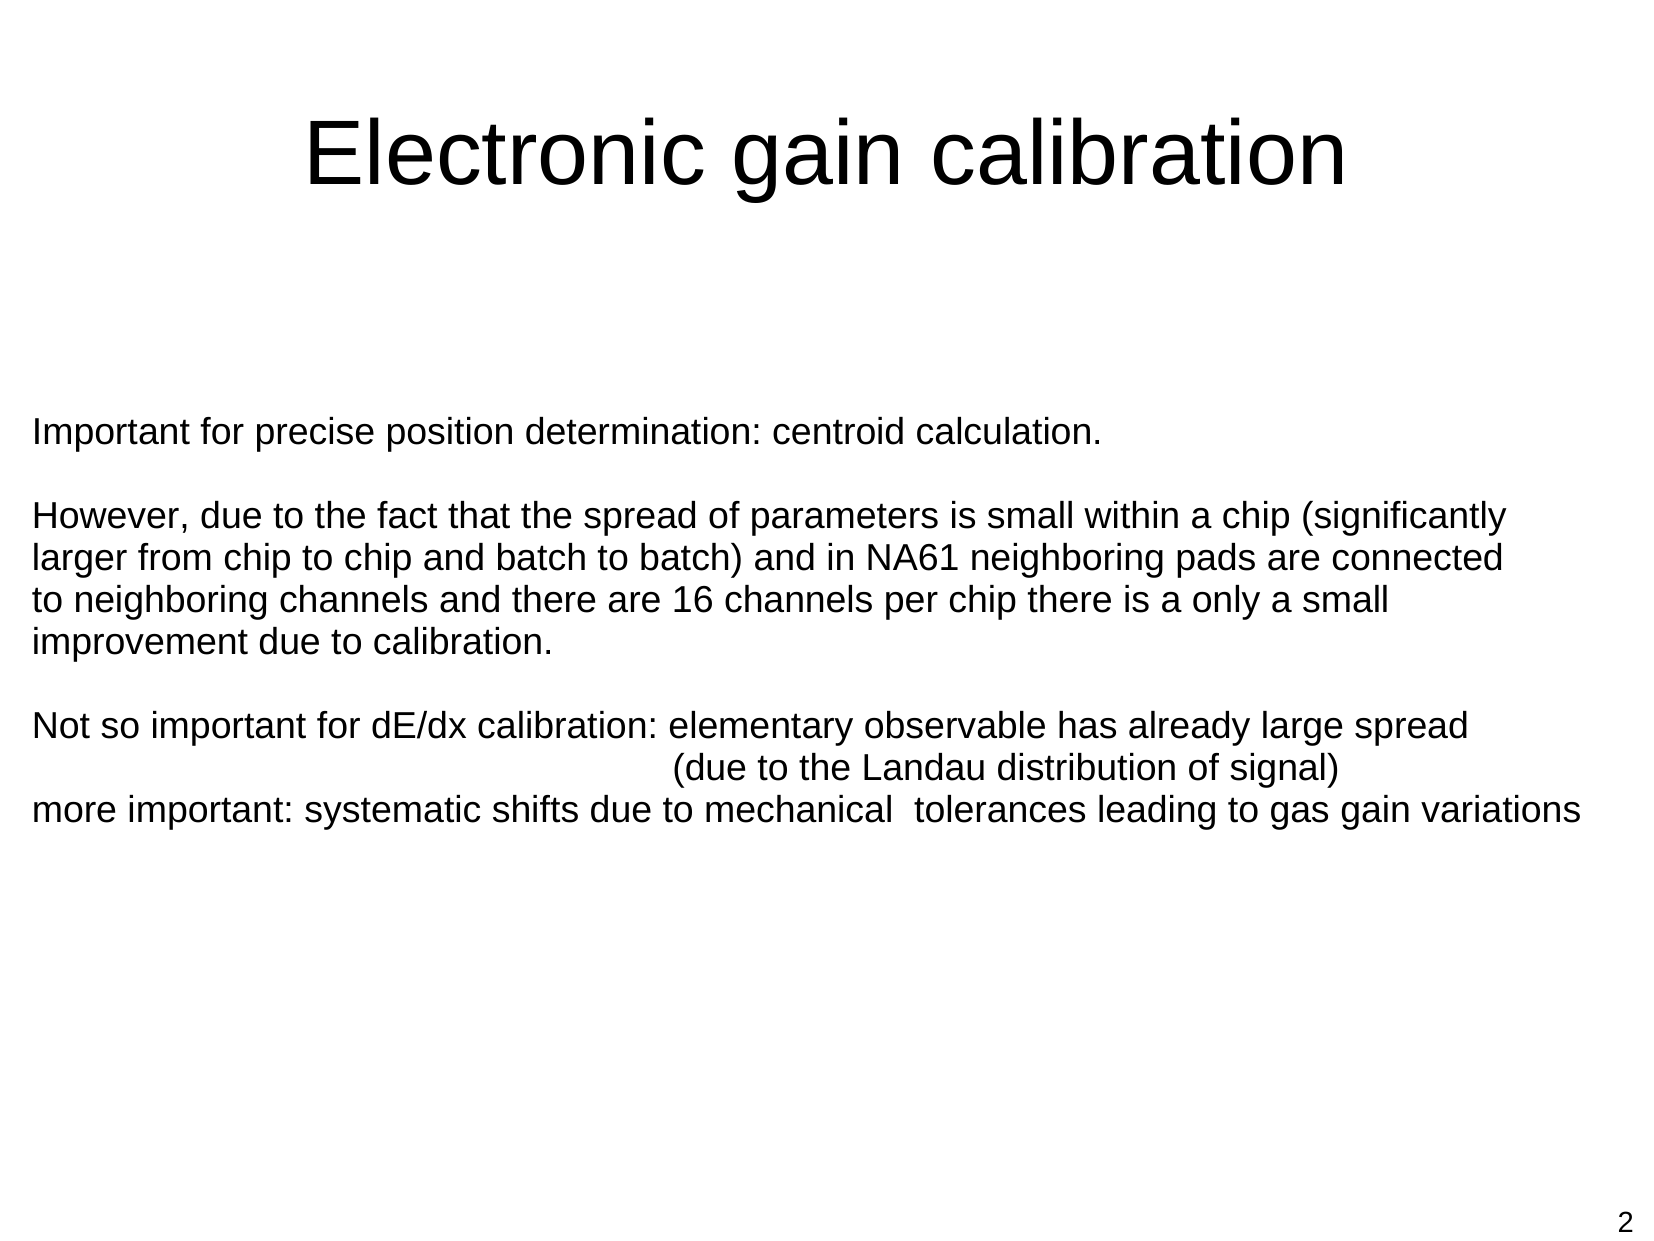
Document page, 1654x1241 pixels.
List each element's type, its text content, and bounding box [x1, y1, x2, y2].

title Electronic gain calibration [82, 49, 1571, 257]
text_box Important for precise position determination: centroid calculation. However, due to the fact that the spread of parameters is small within a chip (significantly larger from chip to chip and batch to batch) and in NA61 neighboring pads are connected to neighboring channels and there are 16 channels per chip there is a only a small improvement due to calibration. Not so important for dE/dx calibration: elementary observable has already large spread (due to the Landau distribution of signal) more important: systematic shifts due to mechanical tolerances leading to gas gain variations [17, 403, 1597, 839]
